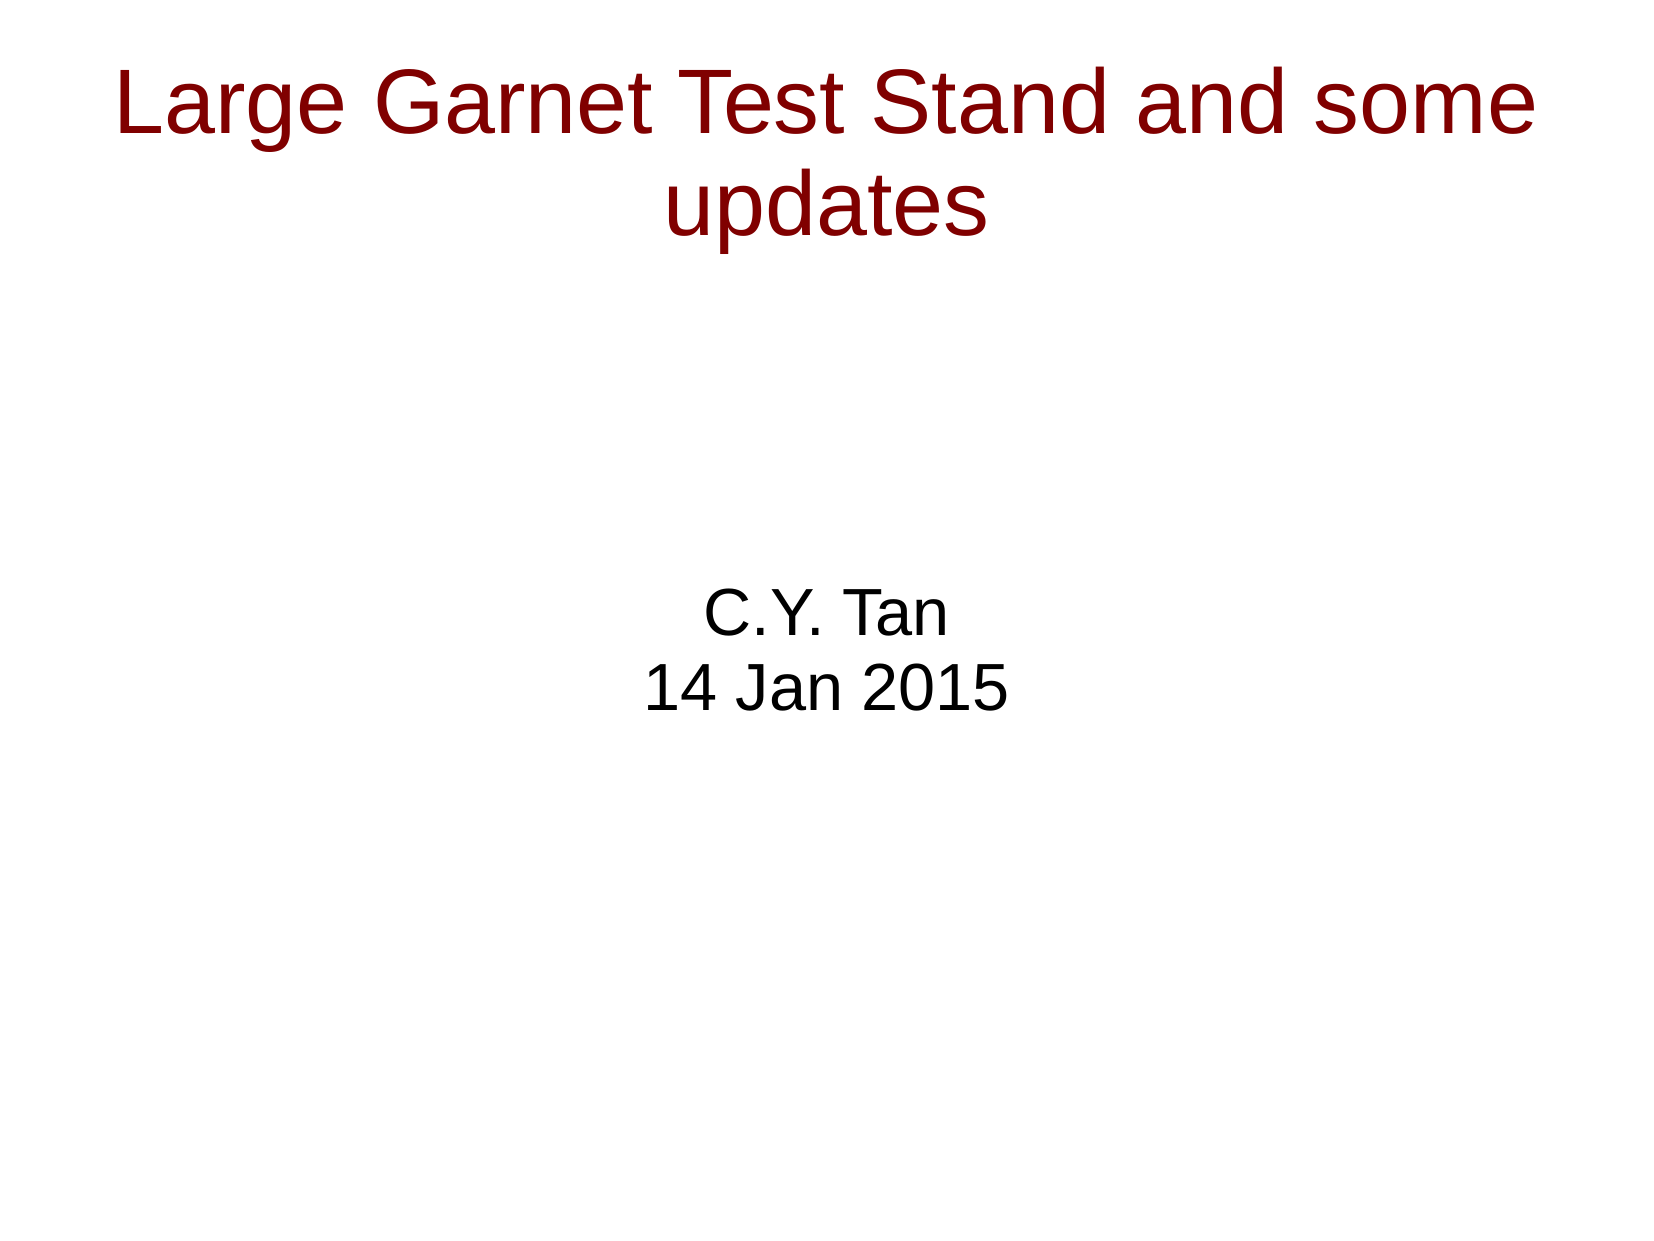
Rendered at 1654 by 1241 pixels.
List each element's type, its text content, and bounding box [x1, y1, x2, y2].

title Large Garnet Test Stand and some updates [82, 49, 1571, 257]
subtitle C.Y. Tan 14 Jan 2015 [82, 290, 1571, 1010]
